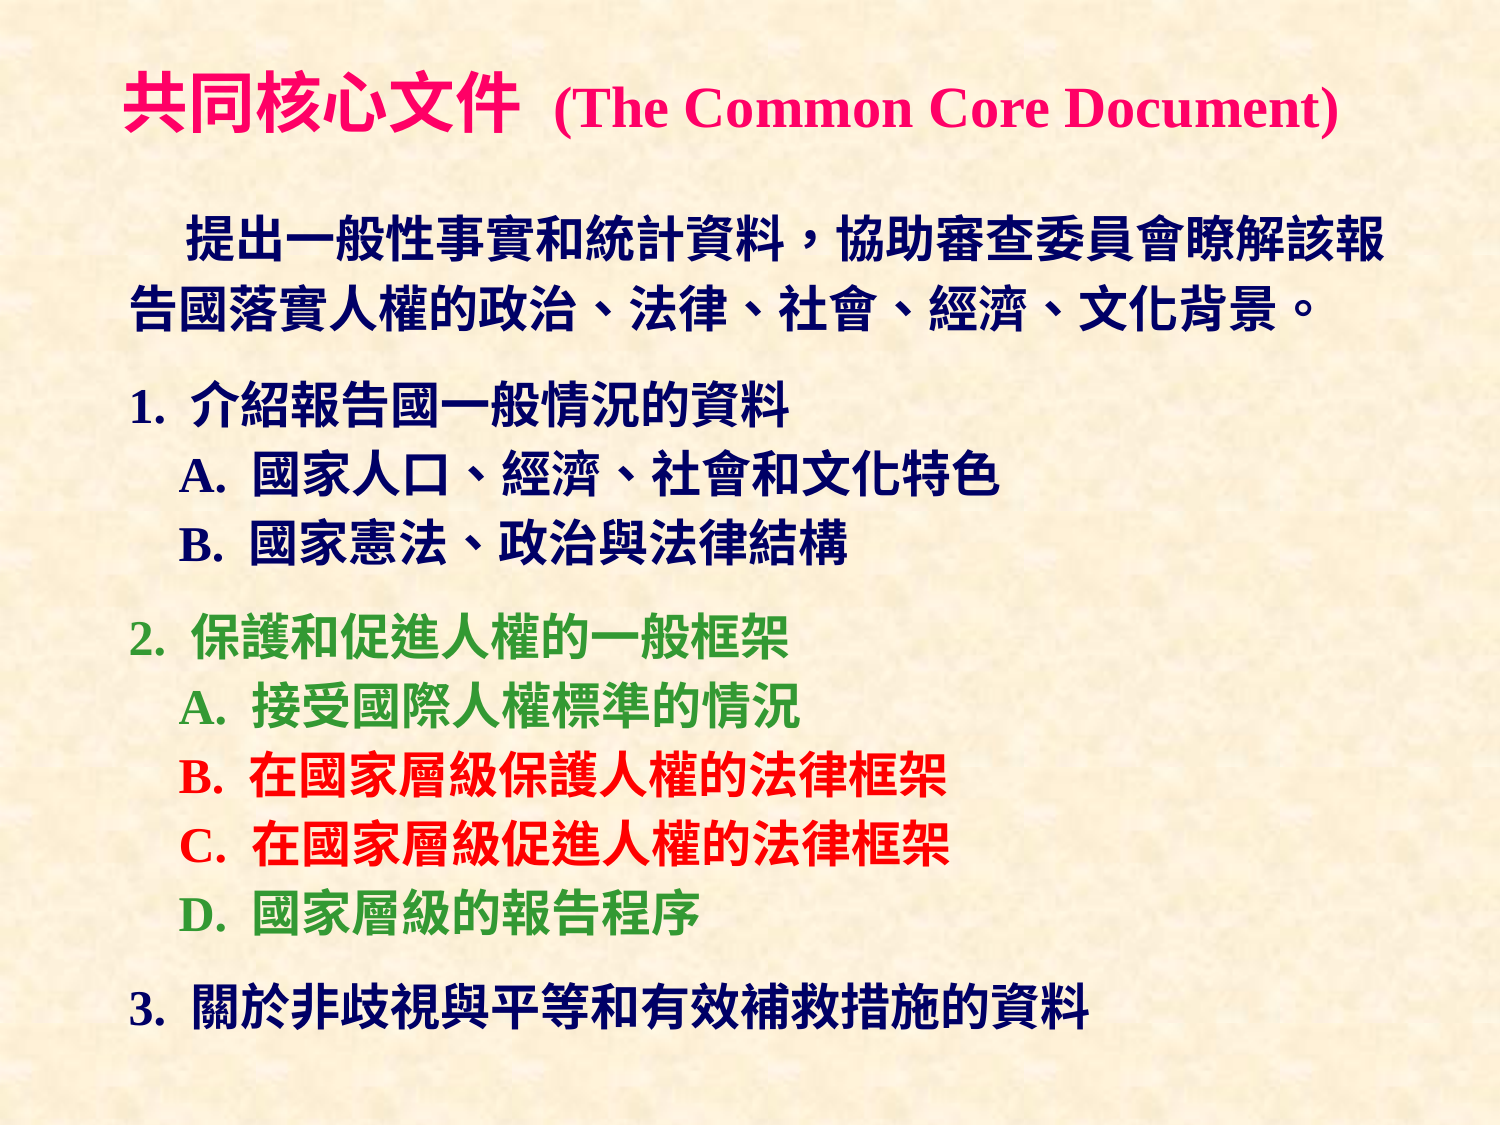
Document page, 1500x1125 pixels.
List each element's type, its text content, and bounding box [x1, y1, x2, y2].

list 提出一般性事實和統計資料，協助審查委員會瞭解該報告國落實人權的政治、法律、社會、經濟、文化背景。 1. 介紹報告國一般情況的資料 A. 國家人口、經濟、社會和文化特色 B. 國家憲法、政治與法律結構 2. 保護和促進人權的一般框架 A. 接受國際人權標準的情況 B. 在國家層級保護人權的法律框架 C. 在國家層級促進人權的法律框架 D. 國家層級的報告程序 3. 關於非歧視與平等和有效補救措施的資料 [76, 185, 1423, 1055]
title 共同核心文件 (The Common Core Document) [65, 0, 1397, 187]
picture [0, 0, 1500, 1125]
